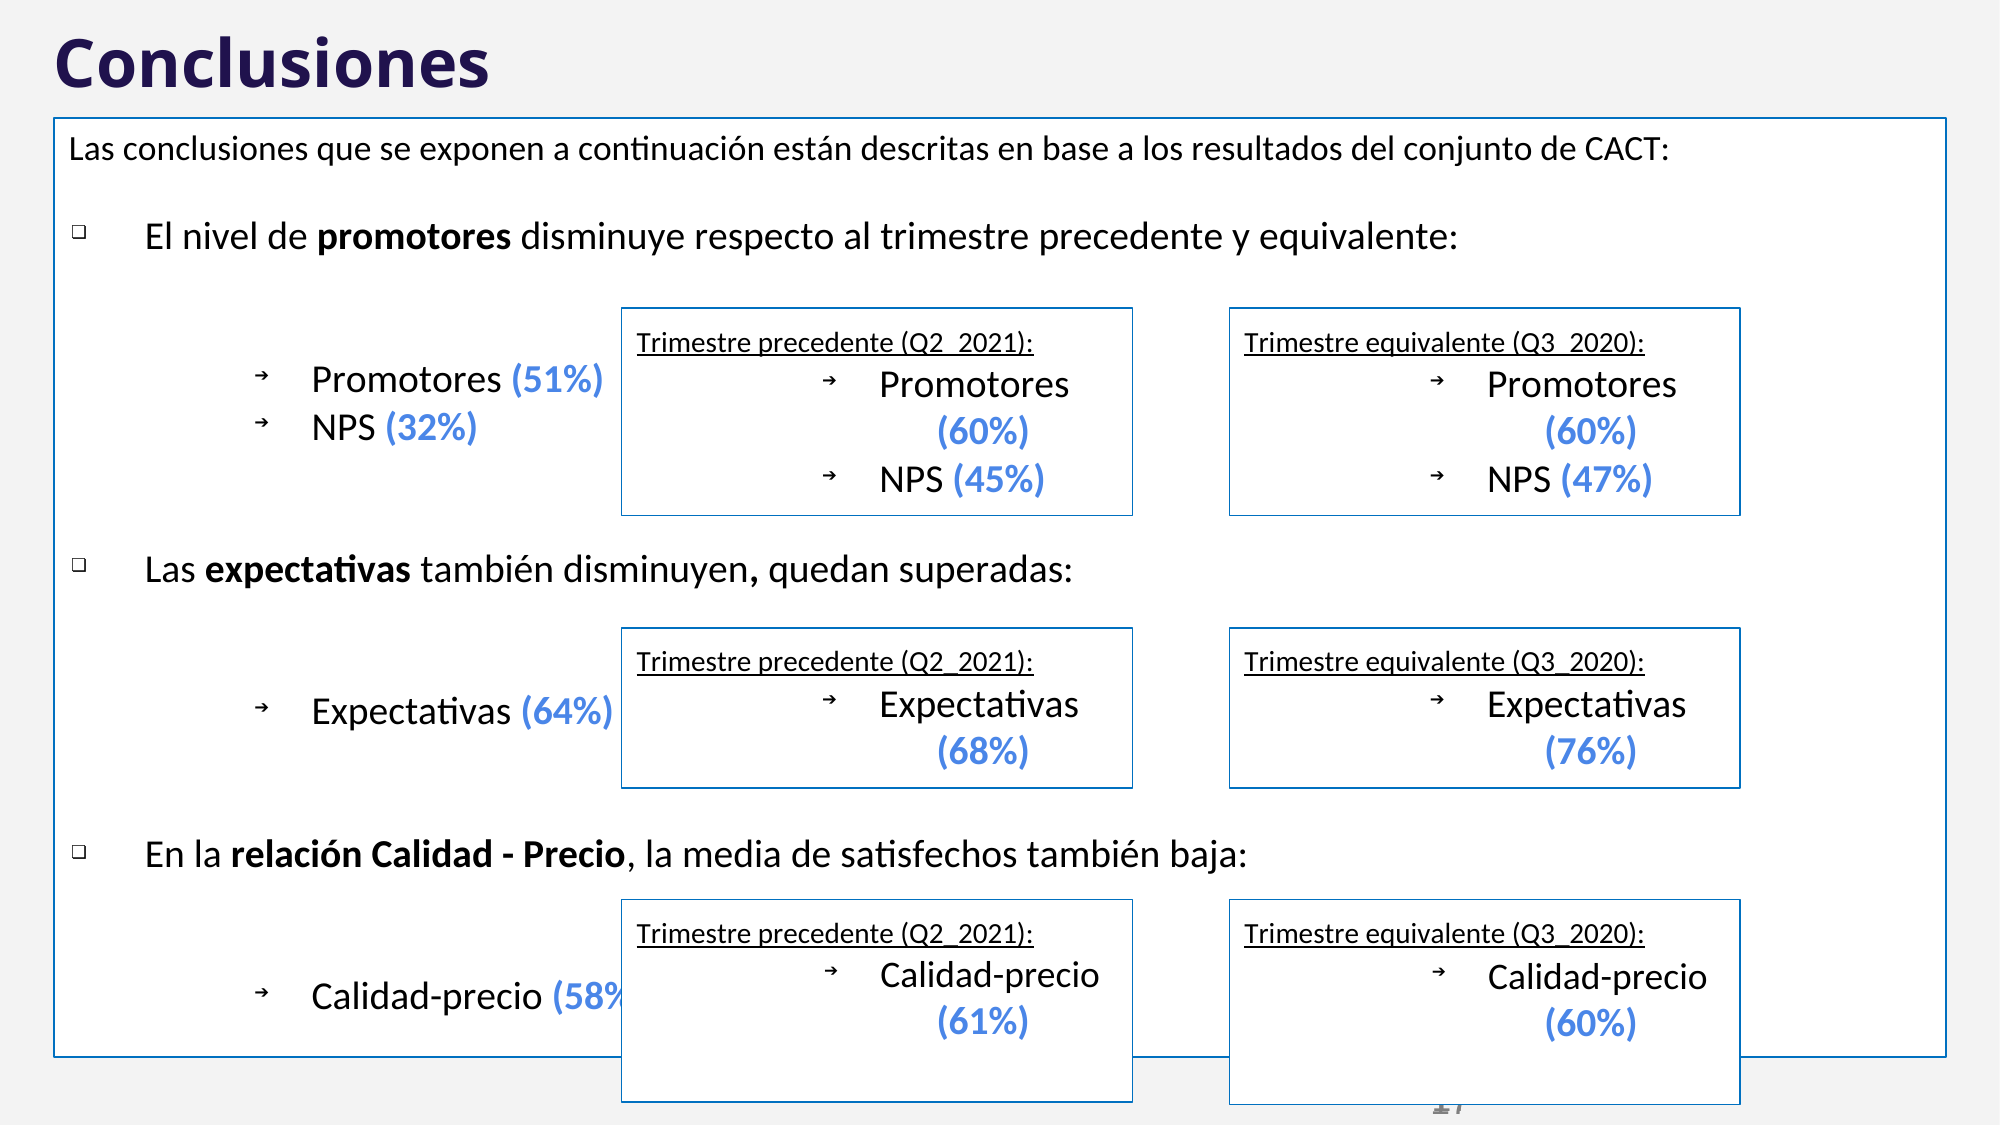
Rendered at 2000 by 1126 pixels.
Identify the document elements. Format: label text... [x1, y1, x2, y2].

text_box Trimestre equivalente (Q3_2020): Expectativas (76%) [1229, 627, 1741, 788]
text_box Conclusiones [53, 0, 1947, 117]
text_box Trimestre equivalente (Q3_2020): Promotores (60%) NPS (47%) [1229, 307, 1741, 516]
text_box Las conclusiones que se exponen a continuación están descritas en base a los resultados del conjunto de CACT: El nivel de promotores disminuye respecto al trimestre precedente y equivalente: Promotores (51%) NPS (32%) Las expectativas también disminuyen, quedan superadas: Expectativas (64%) En la relación Calidad - Precio, la media de satisfechos también baja: Calidad-precio (58%) [53, 117, 1947, 1058]
text_box Trimestre precedente (Q2_2021): Promotores (60%) NPS (45%) [621, 307, 1133, 516]
text_box <número> [1413, 1067, 1881, 1126]
text_box Trimestre precedente (Q2_2021): Calidad-precio (61%) [621, 899, 1133, 1103]
text_box Trimestre equivalente (Q3_2020): Calidad-precio (60%) [1229, 899, 1741, 1105]
text_box Trimestre precedente (Q2_2021): Expectativas (68%) [621, 627, 1133, 788]
